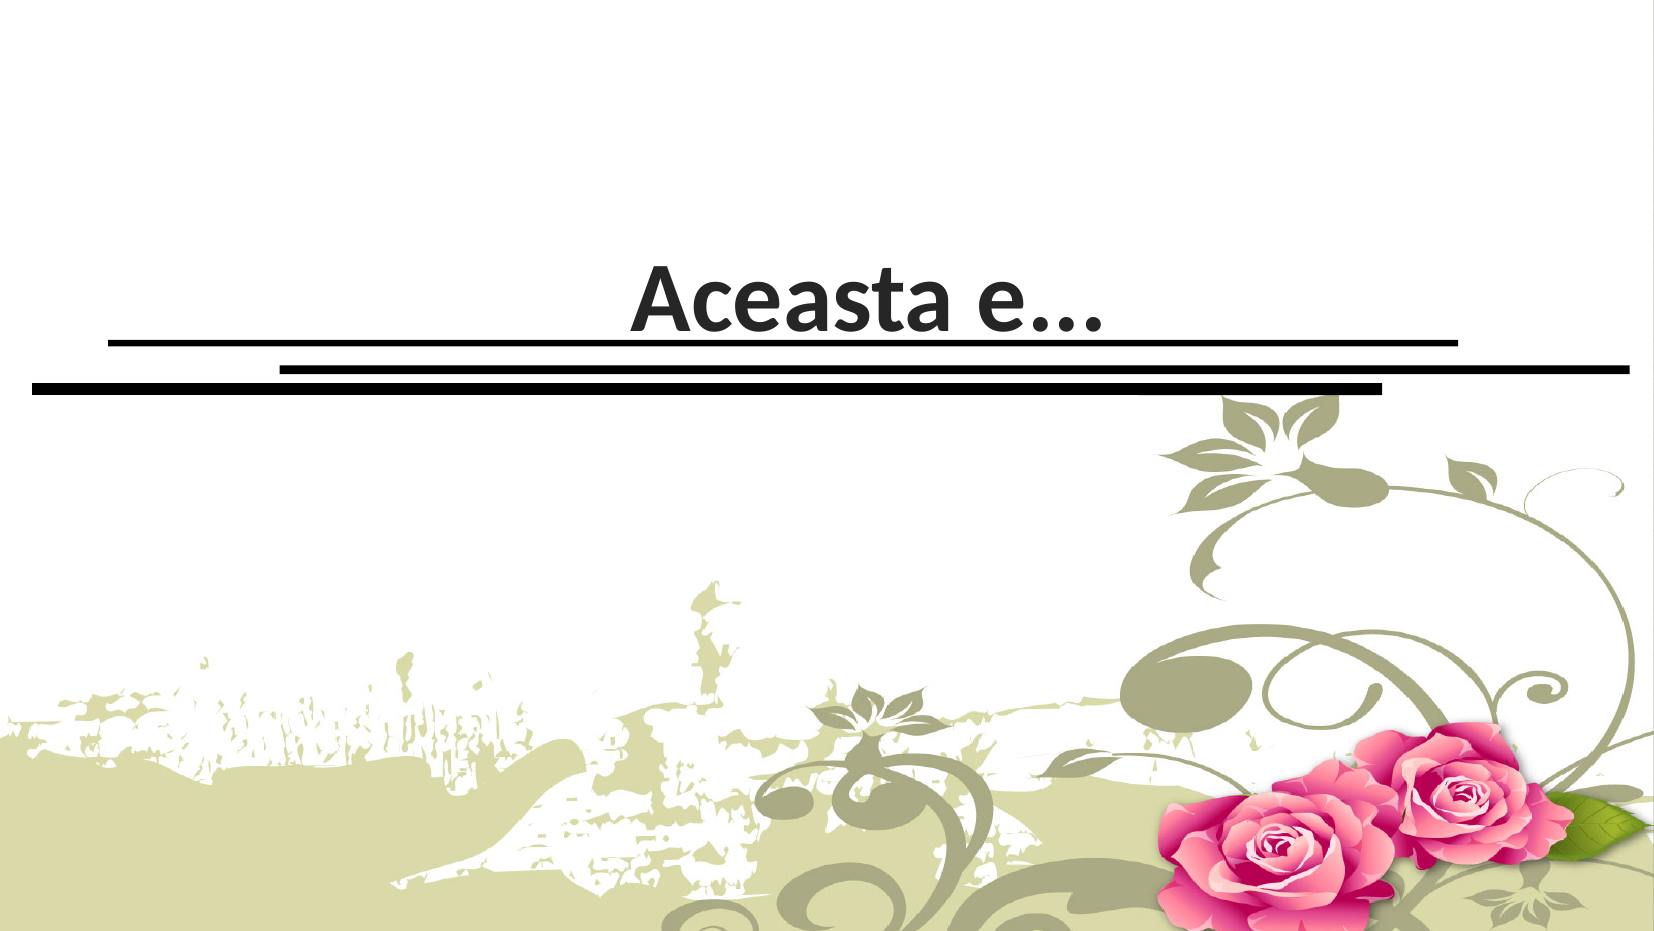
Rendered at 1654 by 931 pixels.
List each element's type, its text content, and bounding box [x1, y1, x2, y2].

text_box Aceasta e... [321, 347, 1440, 358]
picture [0, 0, 1654, 931]
text_box Aceasta e... [321, 249, 1440, 339]
